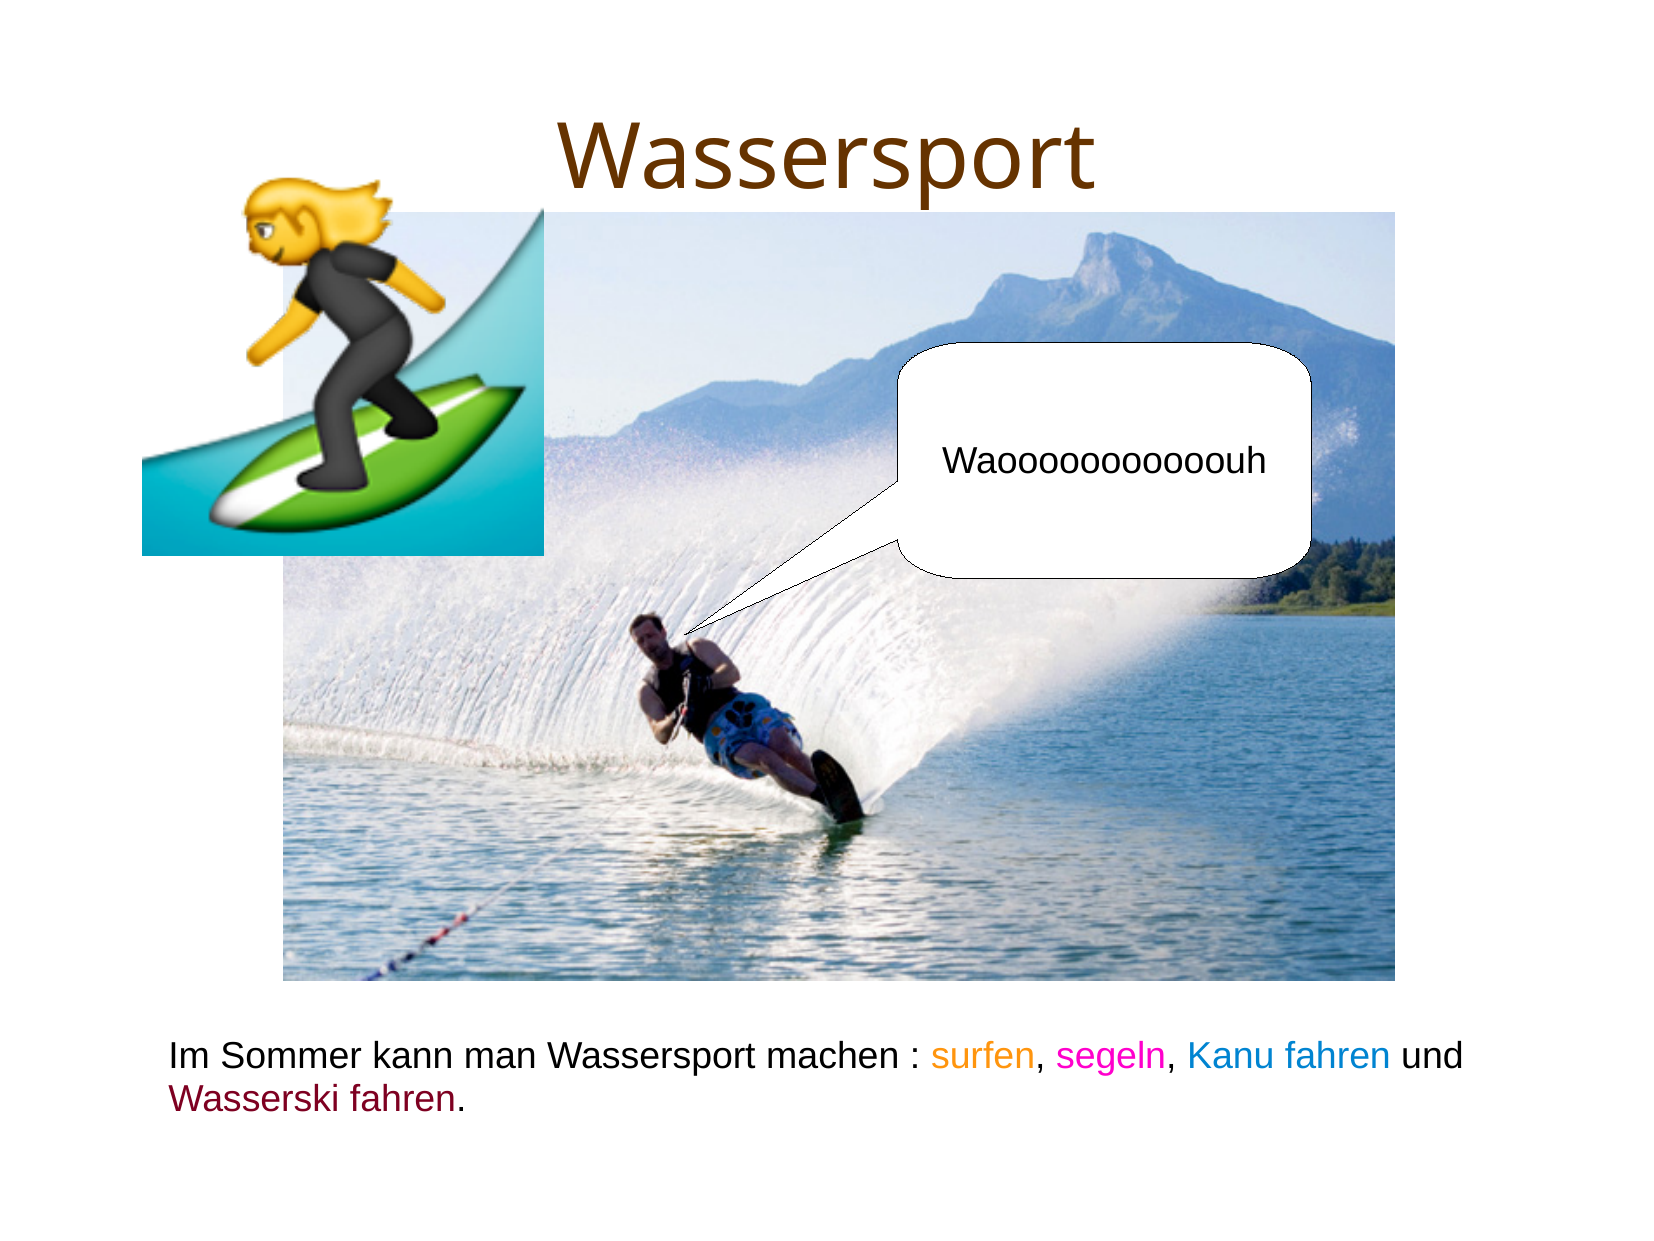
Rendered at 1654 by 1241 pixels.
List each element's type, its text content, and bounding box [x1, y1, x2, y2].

picture [142, 153, 1395, 981]
text_box Im Sommer kann man Wassersport machen : surfen, segeln, Kanu fahren und Wasserski fahren. [153, 1027, 1548, 1127]
title Wassersport [82, 49, 1571, 257]
text_box Waooooooooooouh [684, 342, 1312, 635]
